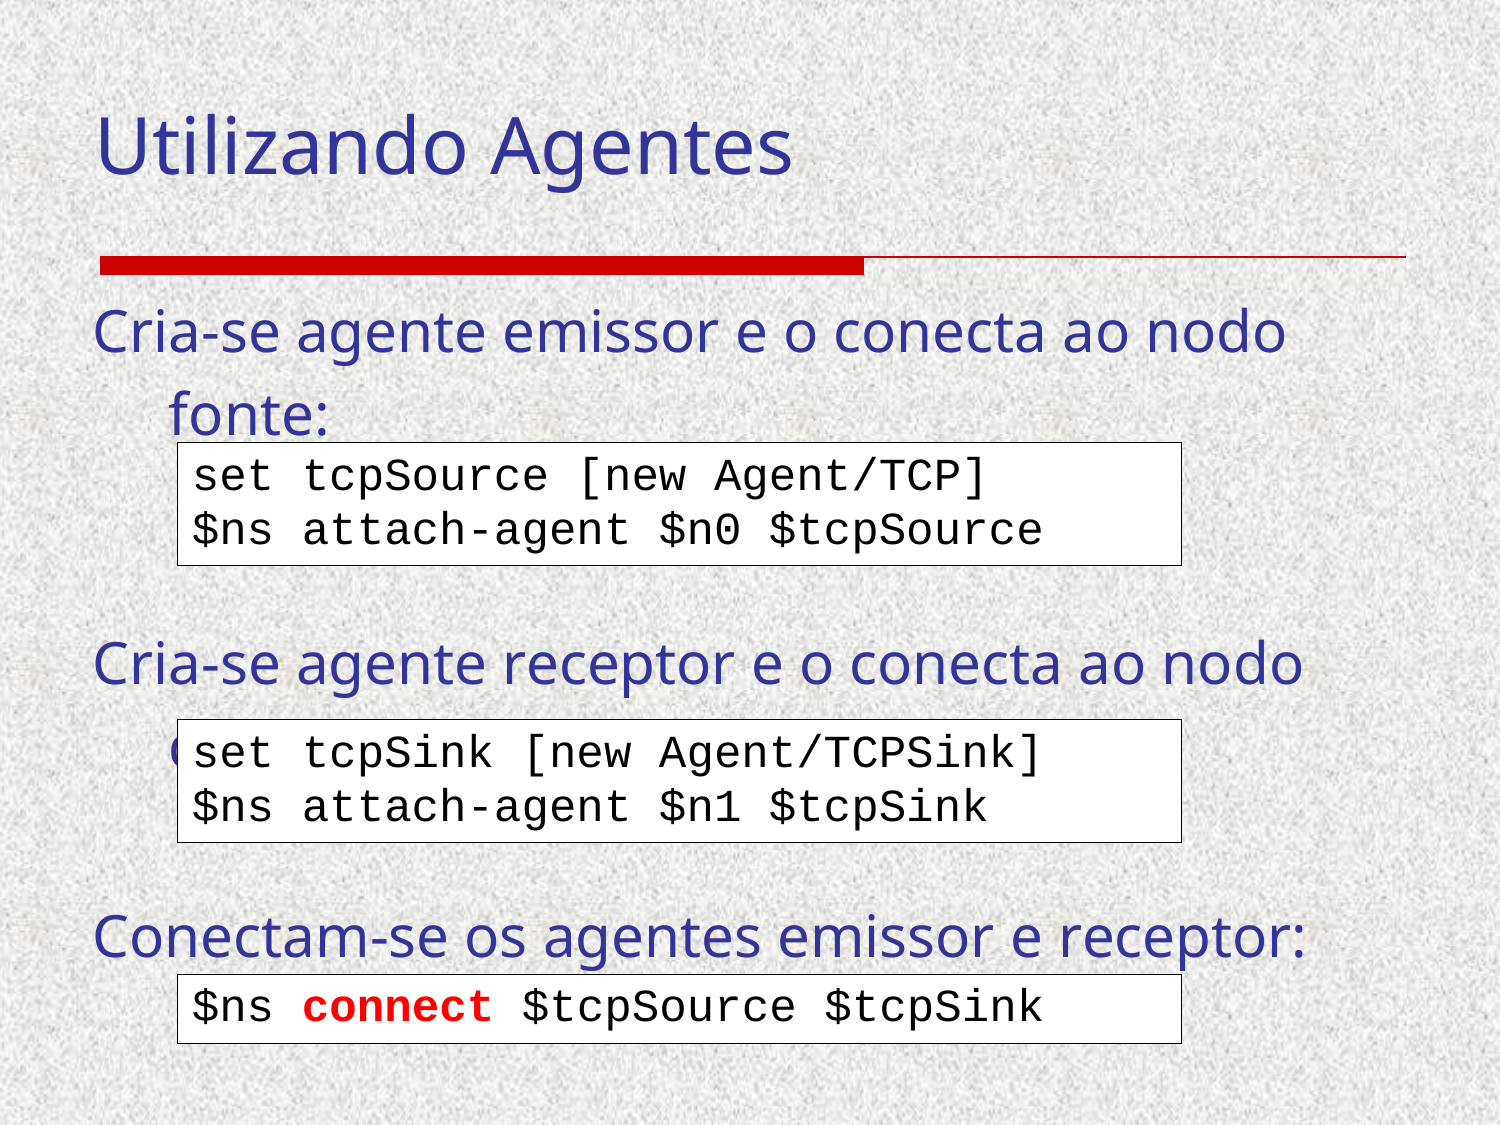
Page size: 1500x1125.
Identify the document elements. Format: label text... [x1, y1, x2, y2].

text_box set tcpSource [new Agent/TCP] $ns attach-agent $n0 $tcpSource [177, 442, 1182, 558]
list Cria-se agente emissor e o conecta ao nodo fonte: Cria-se agente receptor e o conecta ao nodo destino: Conectam-se os agentes emissor e receptor: [92, 287, 1405, 994]
picture [0, 0, 1500, 1125]
text_box $ns connect $tcpSource $tcpSink [177, 974, 1182, 1041]
title Utilizando Agentes [94, 35, 1406, 249]
text_box set tcpSink [new Agent/TCPSink] $ns attach-agent $n1 $tcpSink [177, 719, 1182, 835]
